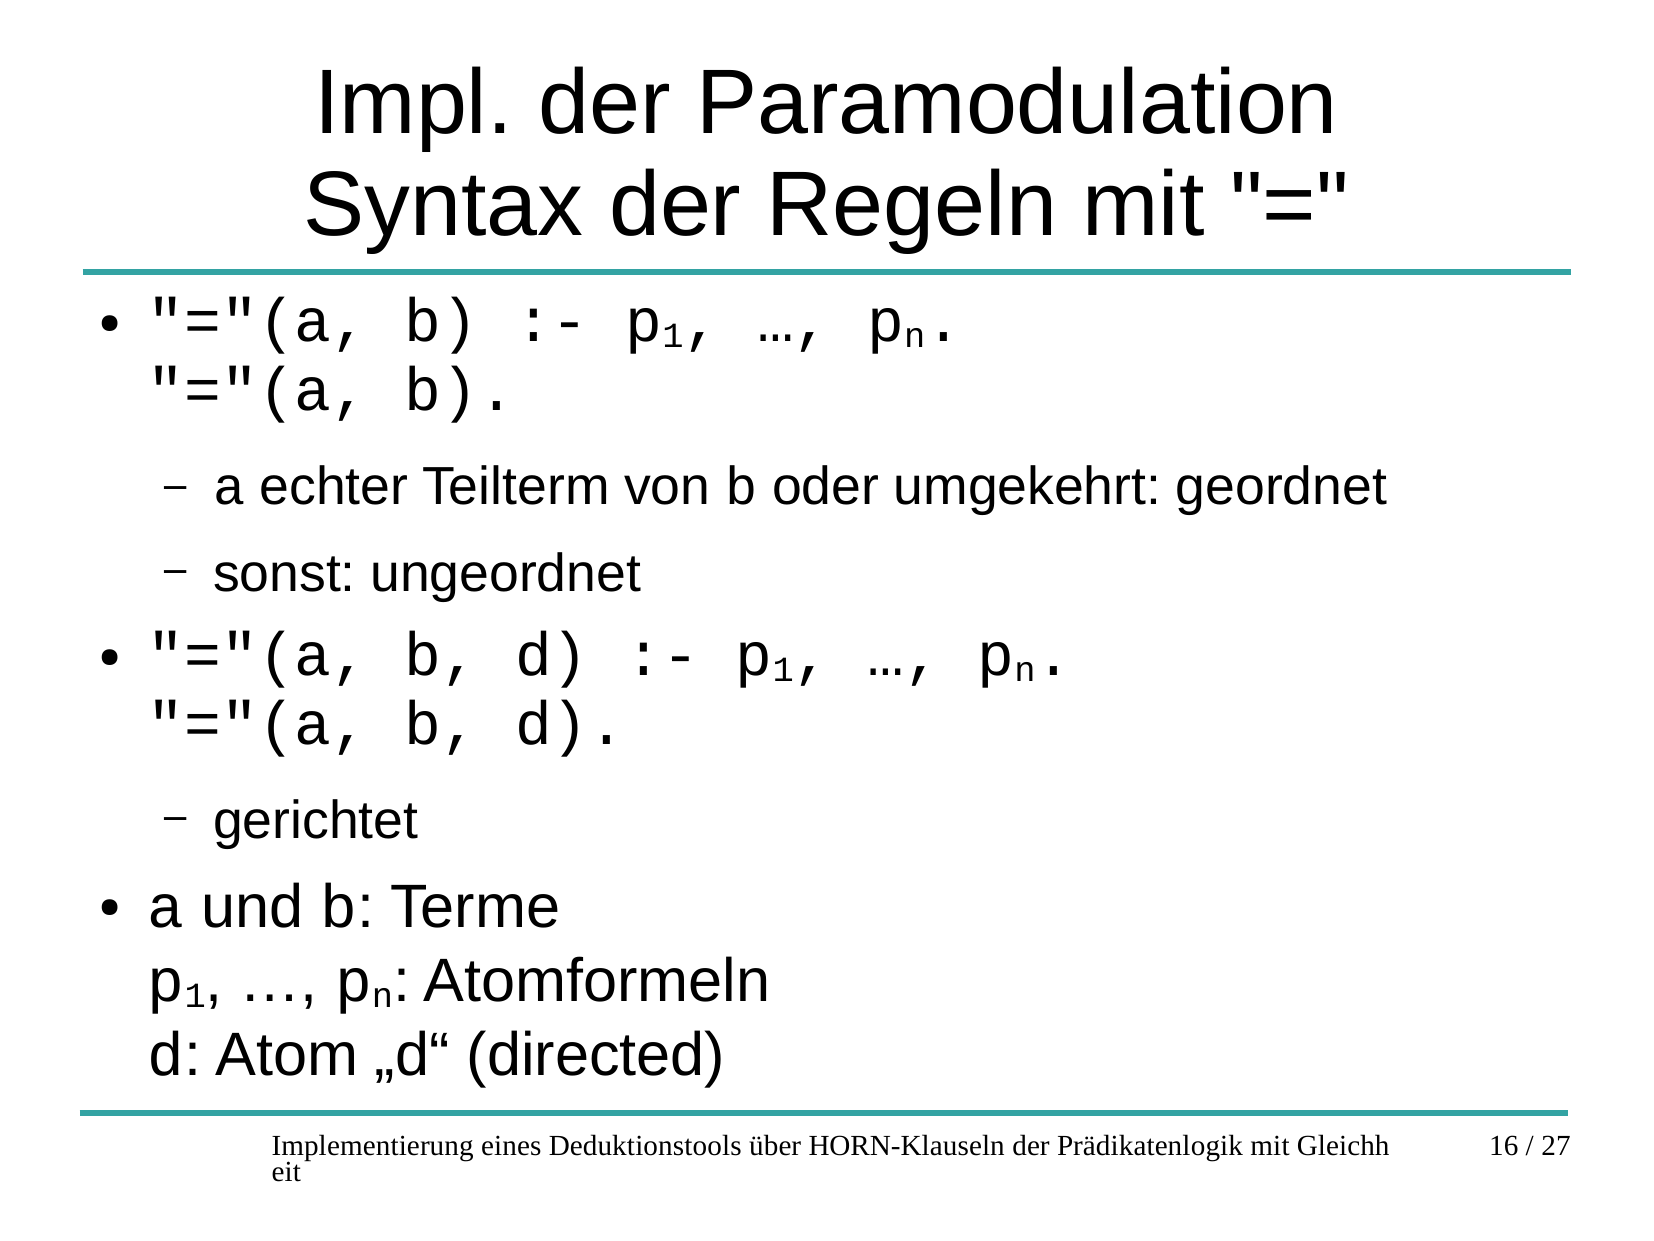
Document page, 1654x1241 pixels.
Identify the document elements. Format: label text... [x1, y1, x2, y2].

list "="(a, b) :- p1, …, pn. "="(a, b). a echter Teilterm von b oder umgekehrt: geordnet sonst: ungeordnet "="(a, b, d) :- p1, …, pn. "="(a, b, d). gerichtet a und b: Terme p1, …, pn: Atomformeln d: Atom „d“ (directed) [82, 290, 1538, 1099]
title Impl. der Paramodulation Syntax der Regeln mit "=" [82, 49, 1571, 257]
